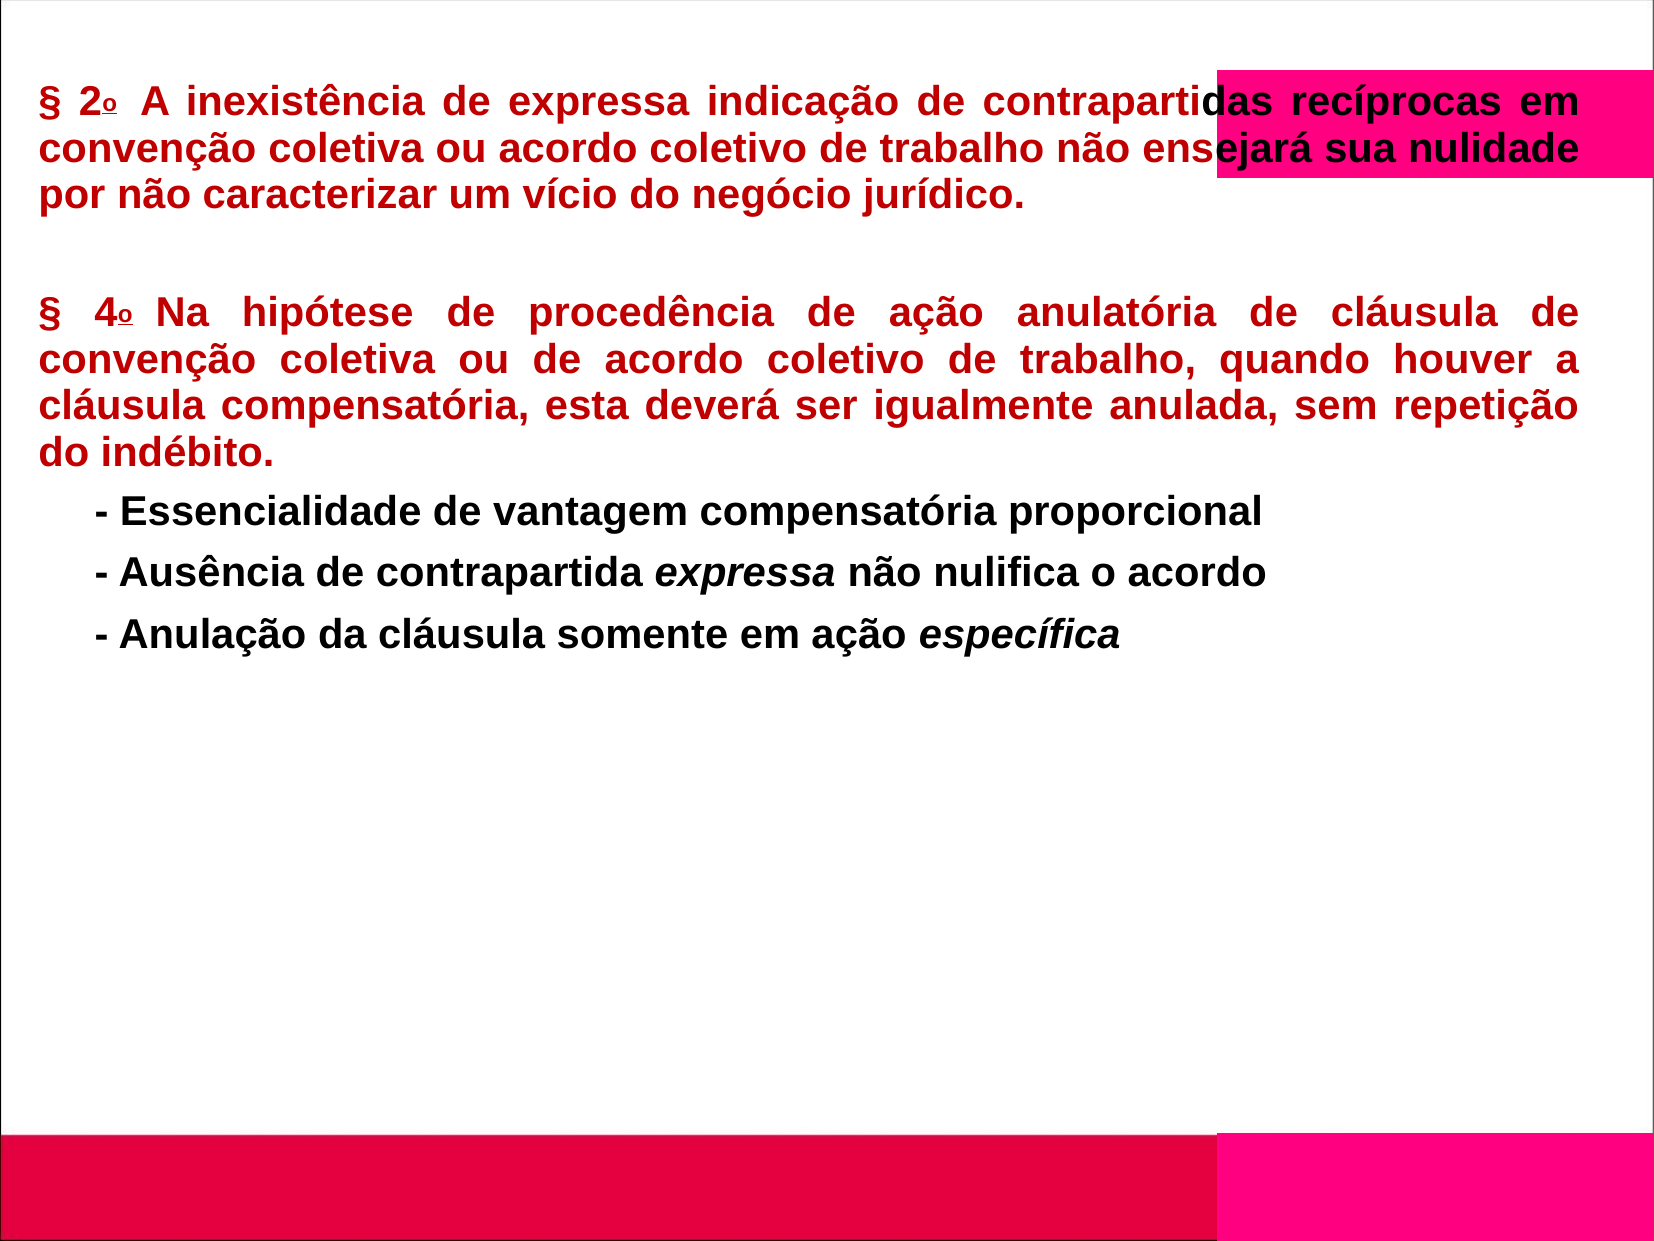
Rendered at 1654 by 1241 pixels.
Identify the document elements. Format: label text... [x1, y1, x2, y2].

picture [0, 0, 1654, 1241]
text_box § 2o A inexistência de expressa indicação de contrapartidas recíprocas em convenção coletiva ou acordo coletivo de trabalho não ensejará sua nulidade por não caracterizar um vício do negócio jurídico. § 4o Na hipótese de procedência de ação anulatória de cláusula de convenção coletiva ou de acordo coletivo de trabalho, quando houver a cláusula compensatória, esta deverá ser igualmente anulada, sem repetição do indébito. - Essencialidade de vantagem compensatória proporcional - Ausência de contrapartida expressa não nulifica o acordo - Anulação da cláusula somente em ação específica [23, 11, 1595, 785]
